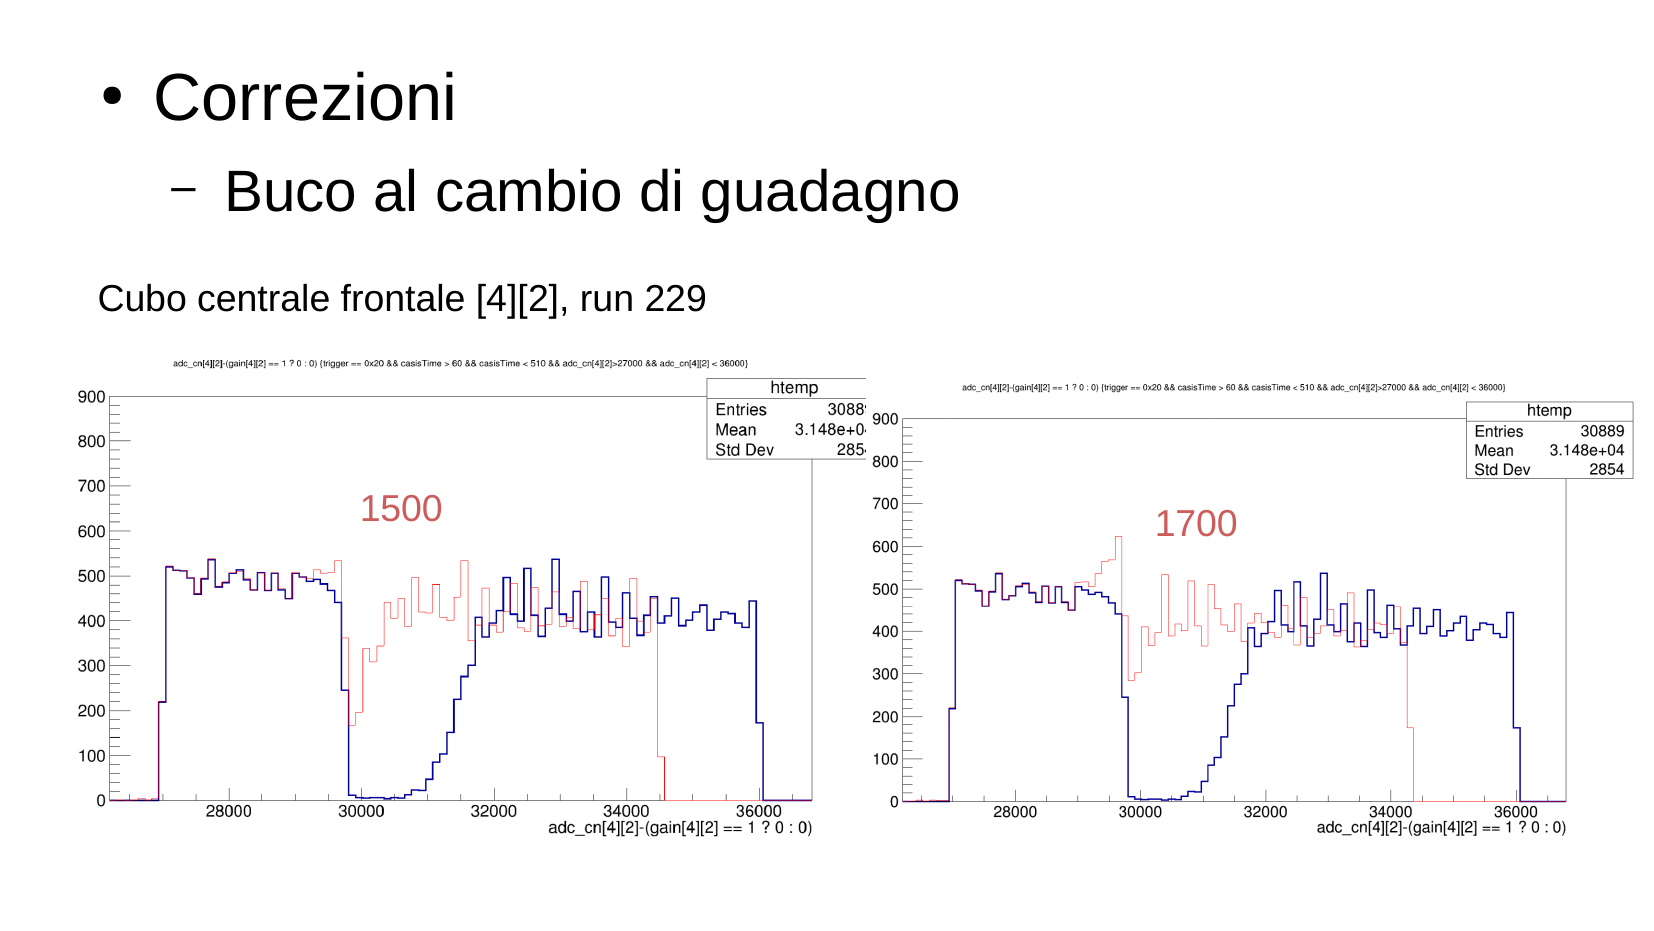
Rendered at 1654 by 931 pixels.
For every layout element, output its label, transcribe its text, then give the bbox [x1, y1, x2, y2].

list Correzioni Buco al cambio di guadagno [82, 60, 1571, 374]
text_box 1500 [345, 480, 496, 537]
text_box 1700 [1140, 495, 1291, 552]
text_box Cubo centrale frontale [4][2], run 229 [82, 270, 766, 331]
picture [71, 349, 1636, 841]
